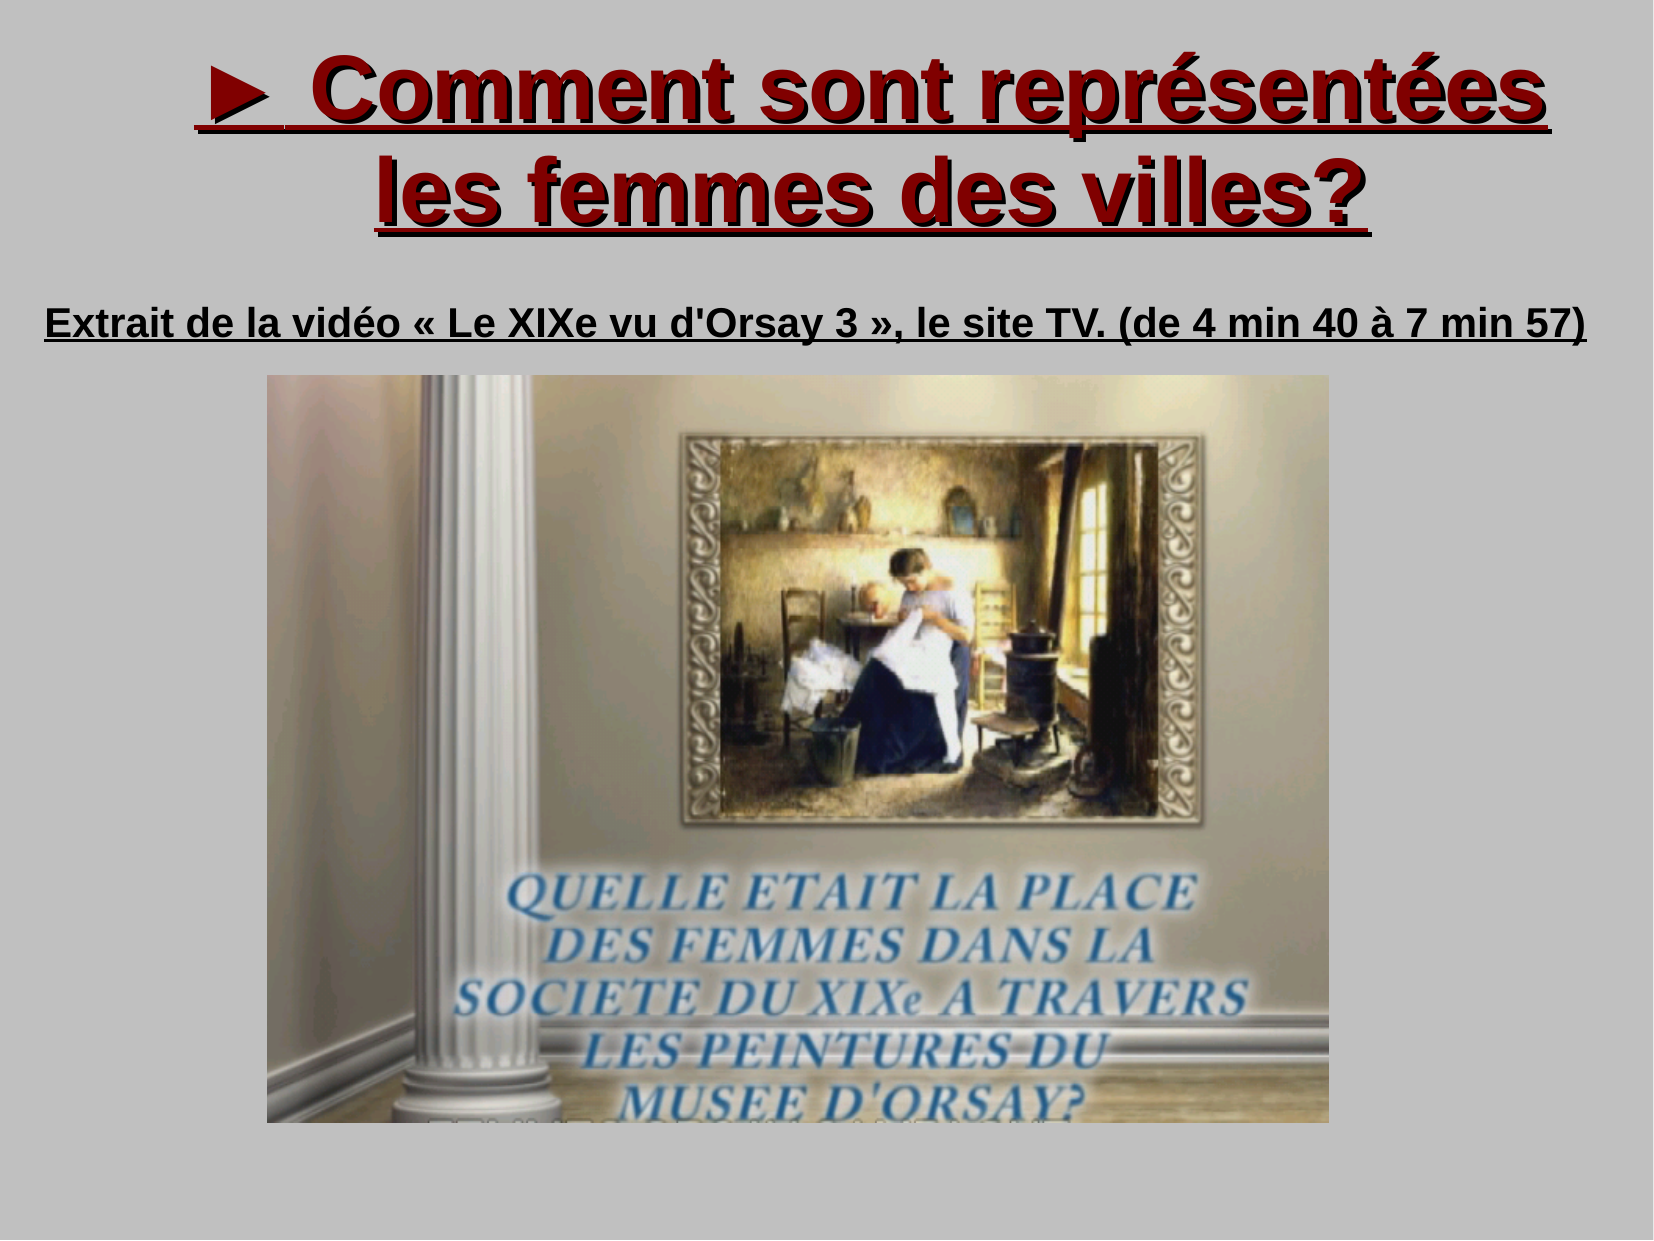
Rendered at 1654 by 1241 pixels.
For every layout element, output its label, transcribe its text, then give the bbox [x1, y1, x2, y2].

picture [267, 375, 1329, 1123]
text_box Extrait de la vidéo « Le XIXe vu d'Orsay 3 », le site TV. (de 4 min 40 à 7 min 57) [29, 292, 1625, 355]
text_box ► Comment sont représentées les femmes des villes? [118, 29, 1625, 250]
